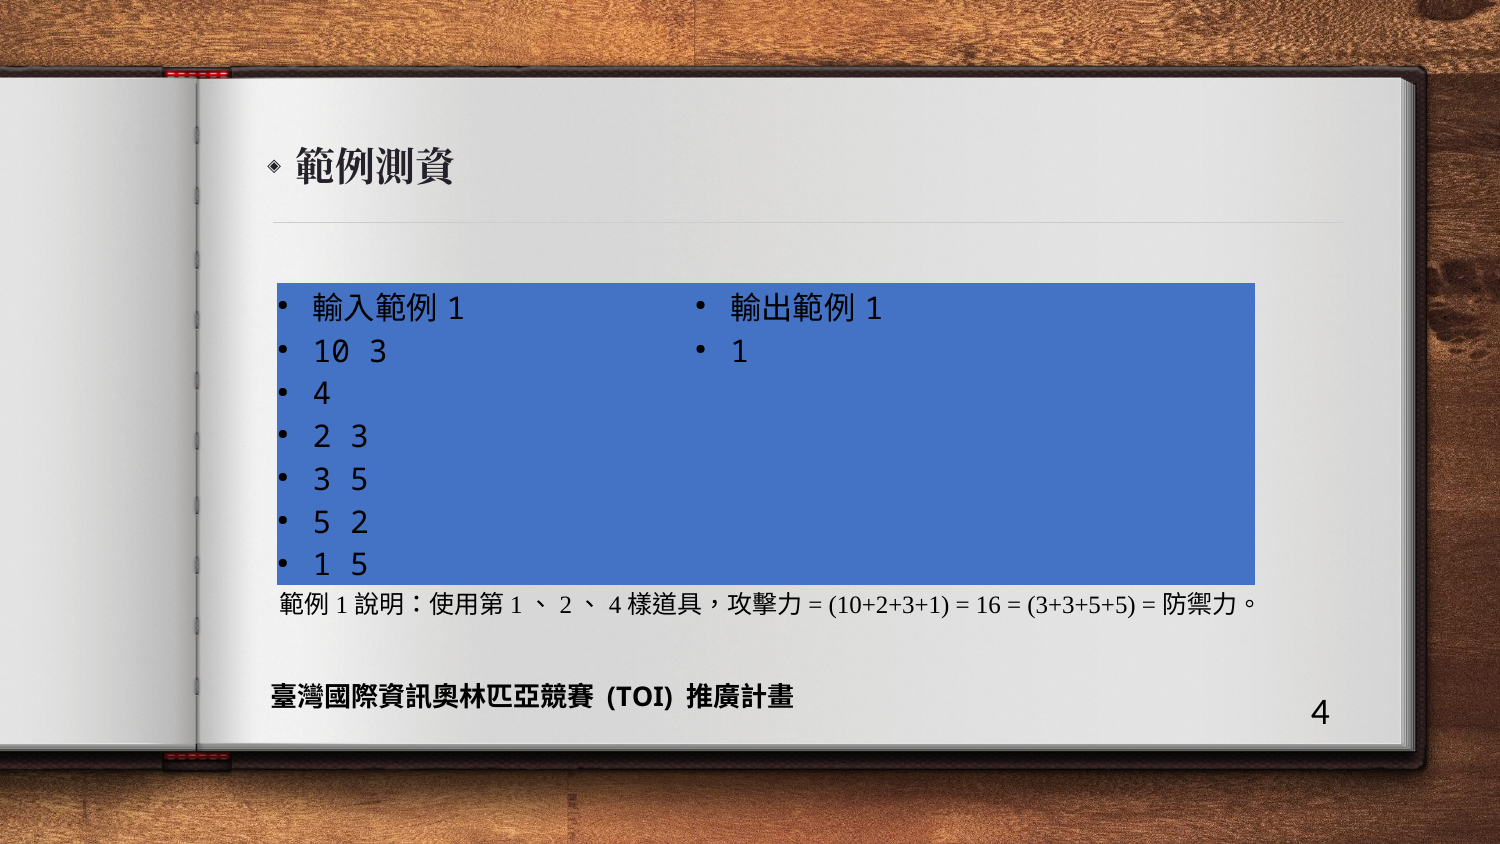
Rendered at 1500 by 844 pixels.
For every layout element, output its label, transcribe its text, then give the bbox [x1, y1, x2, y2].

list 範例測資 [252, 126, 1194, 205]
table_header 輸入範例1 10 3 4 2 3 3 5 5 2 1 5 [277, 283, 695, 581]
table_header 輸出範例1 1 [695, 283, 1255, 581]
text_box [1295, 672, 1386, 737]
text_box 範例1說明：使用第1、2、4樣道具，攻擊力= (10+2+3+1) = 16 = (3+3+5+5) =防禦力。 [265, 581, 1366, 626]
